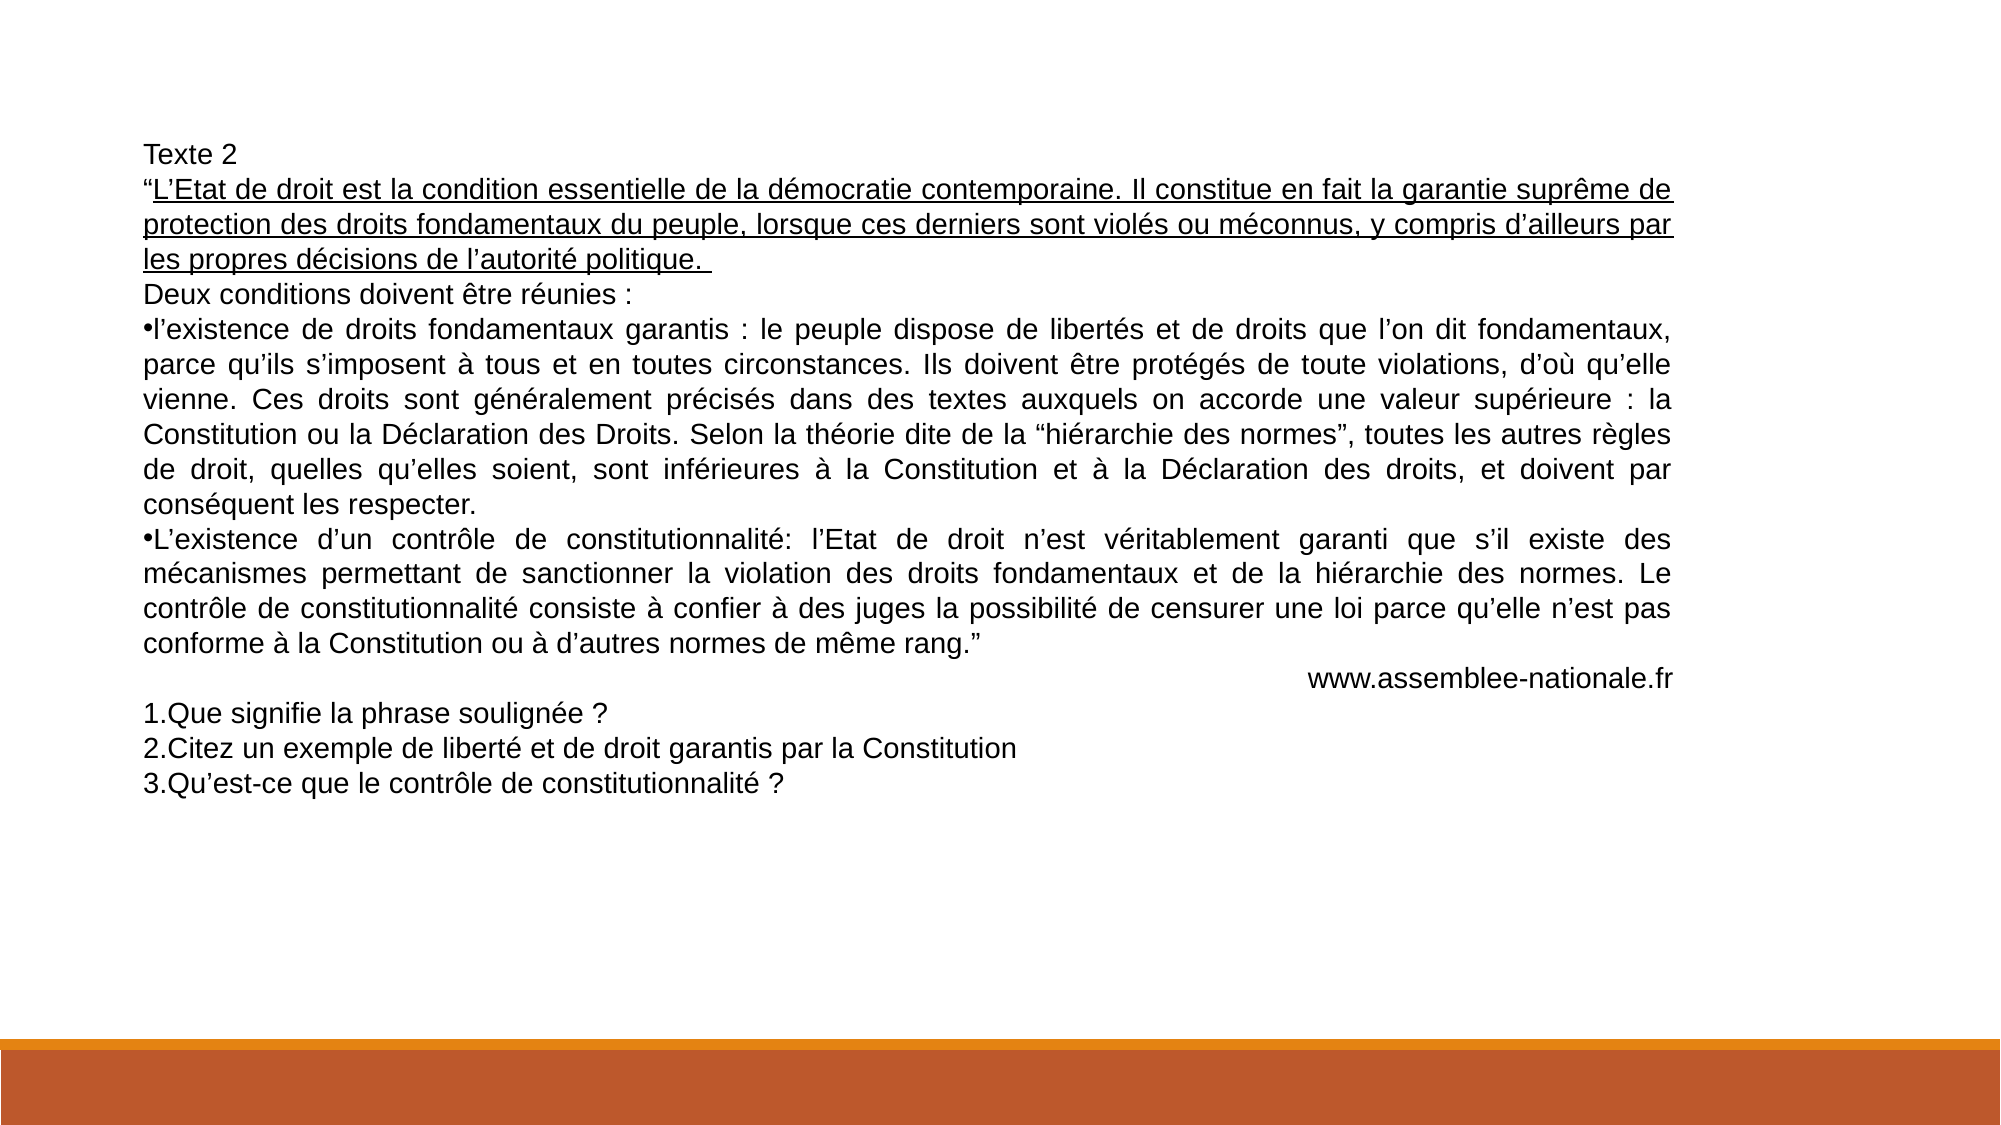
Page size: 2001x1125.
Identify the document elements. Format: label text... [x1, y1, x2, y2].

text_box Texte 2 “L’Etat de droit est la condition essentielle de la démocratie contemporaine. Il constitue en fait la garantie suprême de protection des droits fondamentaux du peuple, lorsque ces derniers sont violés ou méconnus, y compris d’ailleurs par les propres décisions de l’autorité politique. Deux conditions doivent être réunies : l’existence de droits fondamentaux garantis : le peuple dispose de libertés et de droits que l’on dit fondamentaux, parce qu’ils s’imposent à tous et en toutes circonstances. Ils doivent être protégés de toute violations, d’où qu’elle vienne. Ces droits sont généralement précisés dans des textes auxquels on accorde une valeur supérieure : la Constitution ou la Déclaration des Droits. Selon la théorie dite de la “hiérarchie des normes”, toutes les autres règles de droit, quelles qu’elles soient, sont inférieures à la Constitution et à la Déclaration des droits, et doivent par conséquent les respecter. L’existence d’un contrôle de constitutionnalité: l’Etat de droit n’est véritablement garanti que s’il existe des mécanismes permettant de sanctionner la violation des droits fondamentaux et de la hiérarchie des normes. Le contrôle de constitutionnalité consiste à confier à des juges la possibilité de censurer une loi parce qu’elle n’est pas conforme à la Constitution ou à d’autres normes de même rang.” www.assemblee-nationale.fr Que signifie la phrase soulignée ? Citez un exemple de liberté et de droit garantis par la Constitution Qu’est-ce que le contrôle de constitutionnalité ? [128, 128, 1692, 807]
